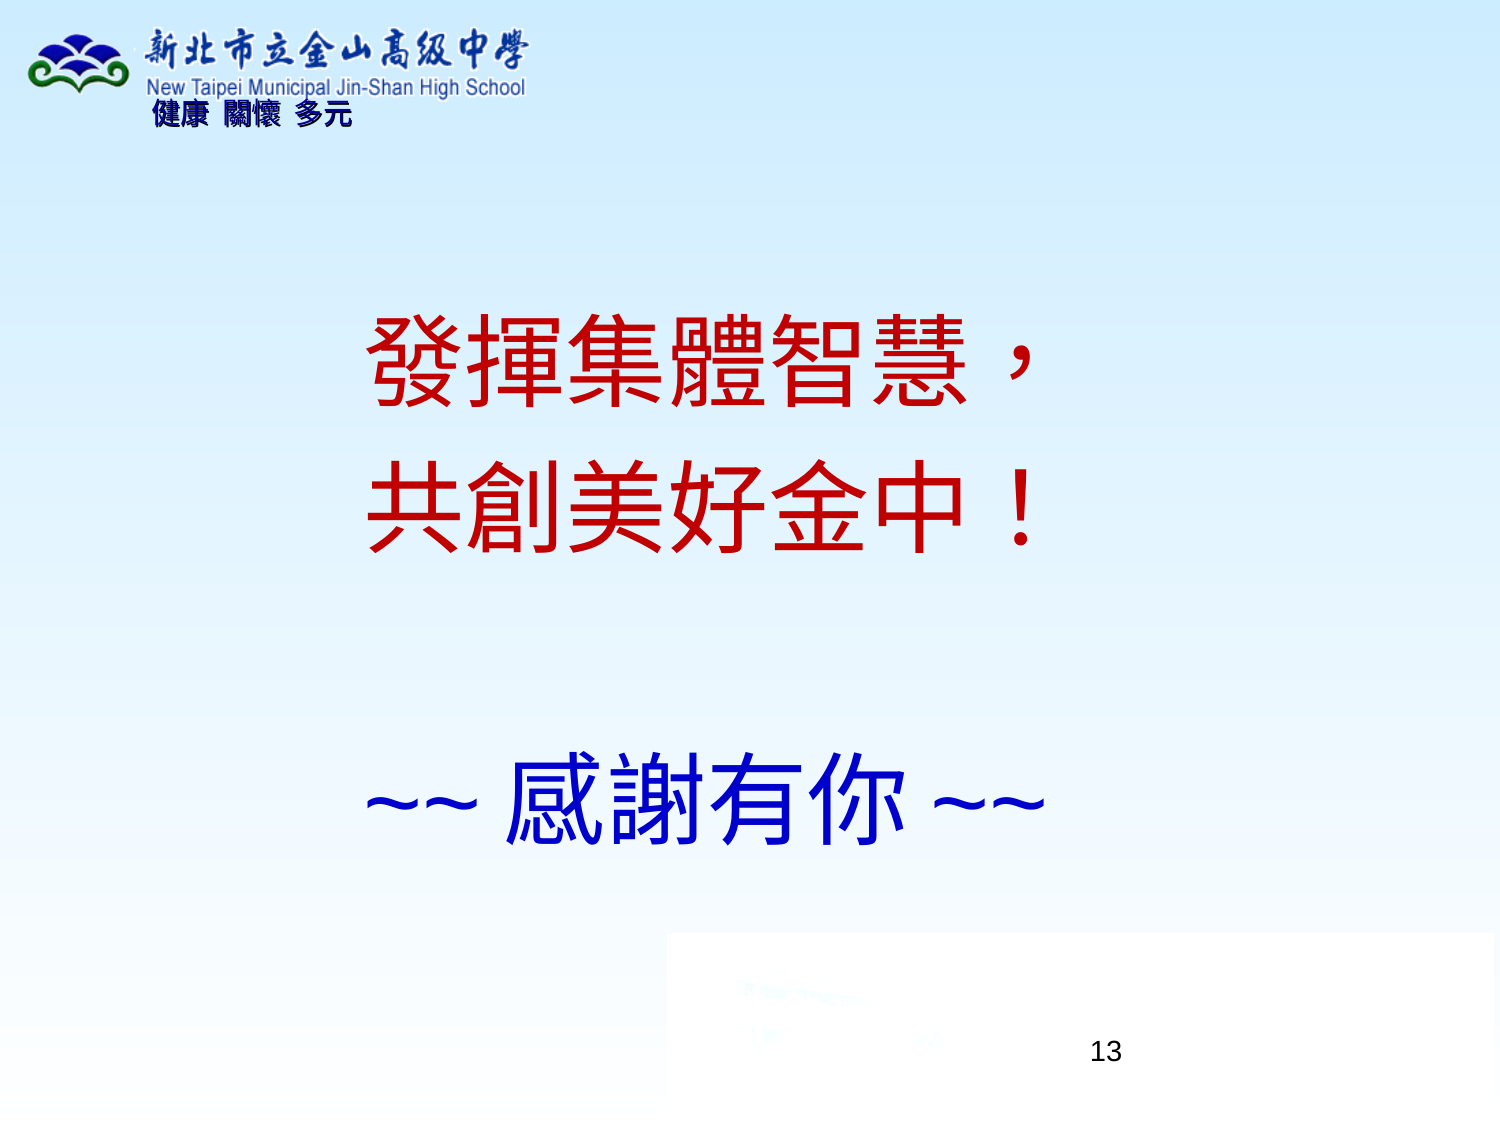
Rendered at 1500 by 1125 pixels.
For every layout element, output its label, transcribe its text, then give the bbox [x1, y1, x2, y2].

list 發揮集體智慧， 共創美好金中！ ~~感謝有你~~ [348, 290, 1365, 870]
text_box [1074, 1024, 1426, 1103]
